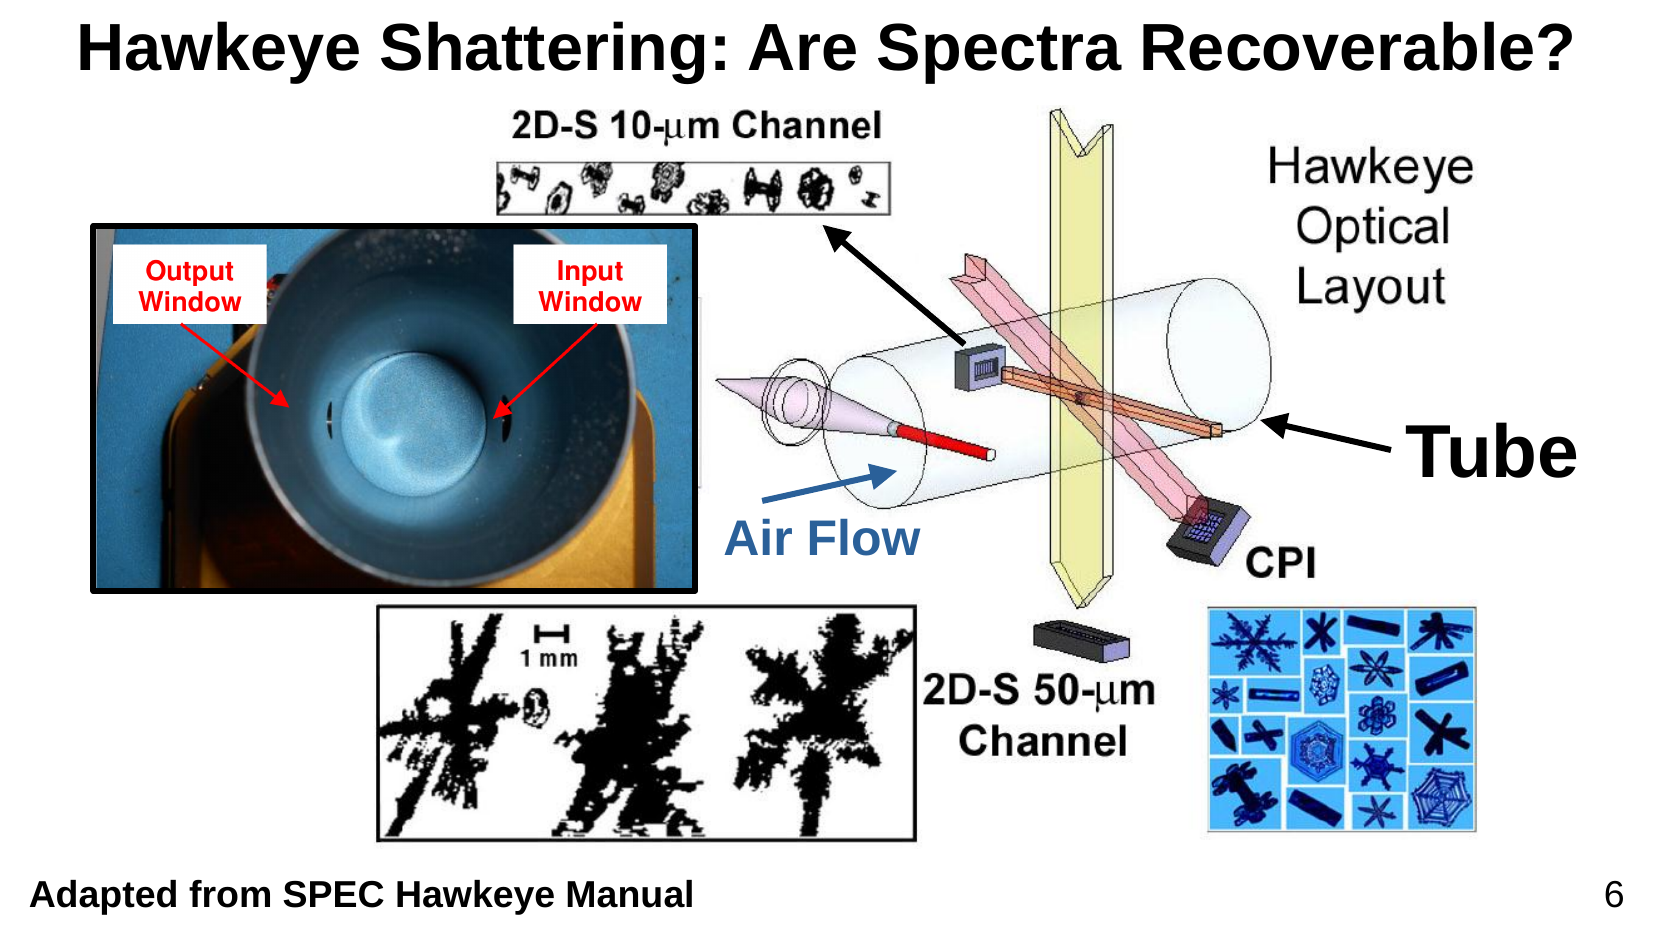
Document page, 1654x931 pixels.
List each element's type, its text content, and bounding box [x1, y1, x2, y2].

picture [96, 229, 693, 588]
text_box Hawkeye Shattering: Are Spectra Recoverable? [0, 2, 1654, 111]
text_box Tube [1390, 402, 1595, 502]
text_box Air Flow [698, 502, 958, 574]
text_box Adapted from SPEC Hawkeye Manual [4, 866, 721, 924]
picture [345, 111, 1501, 849]
